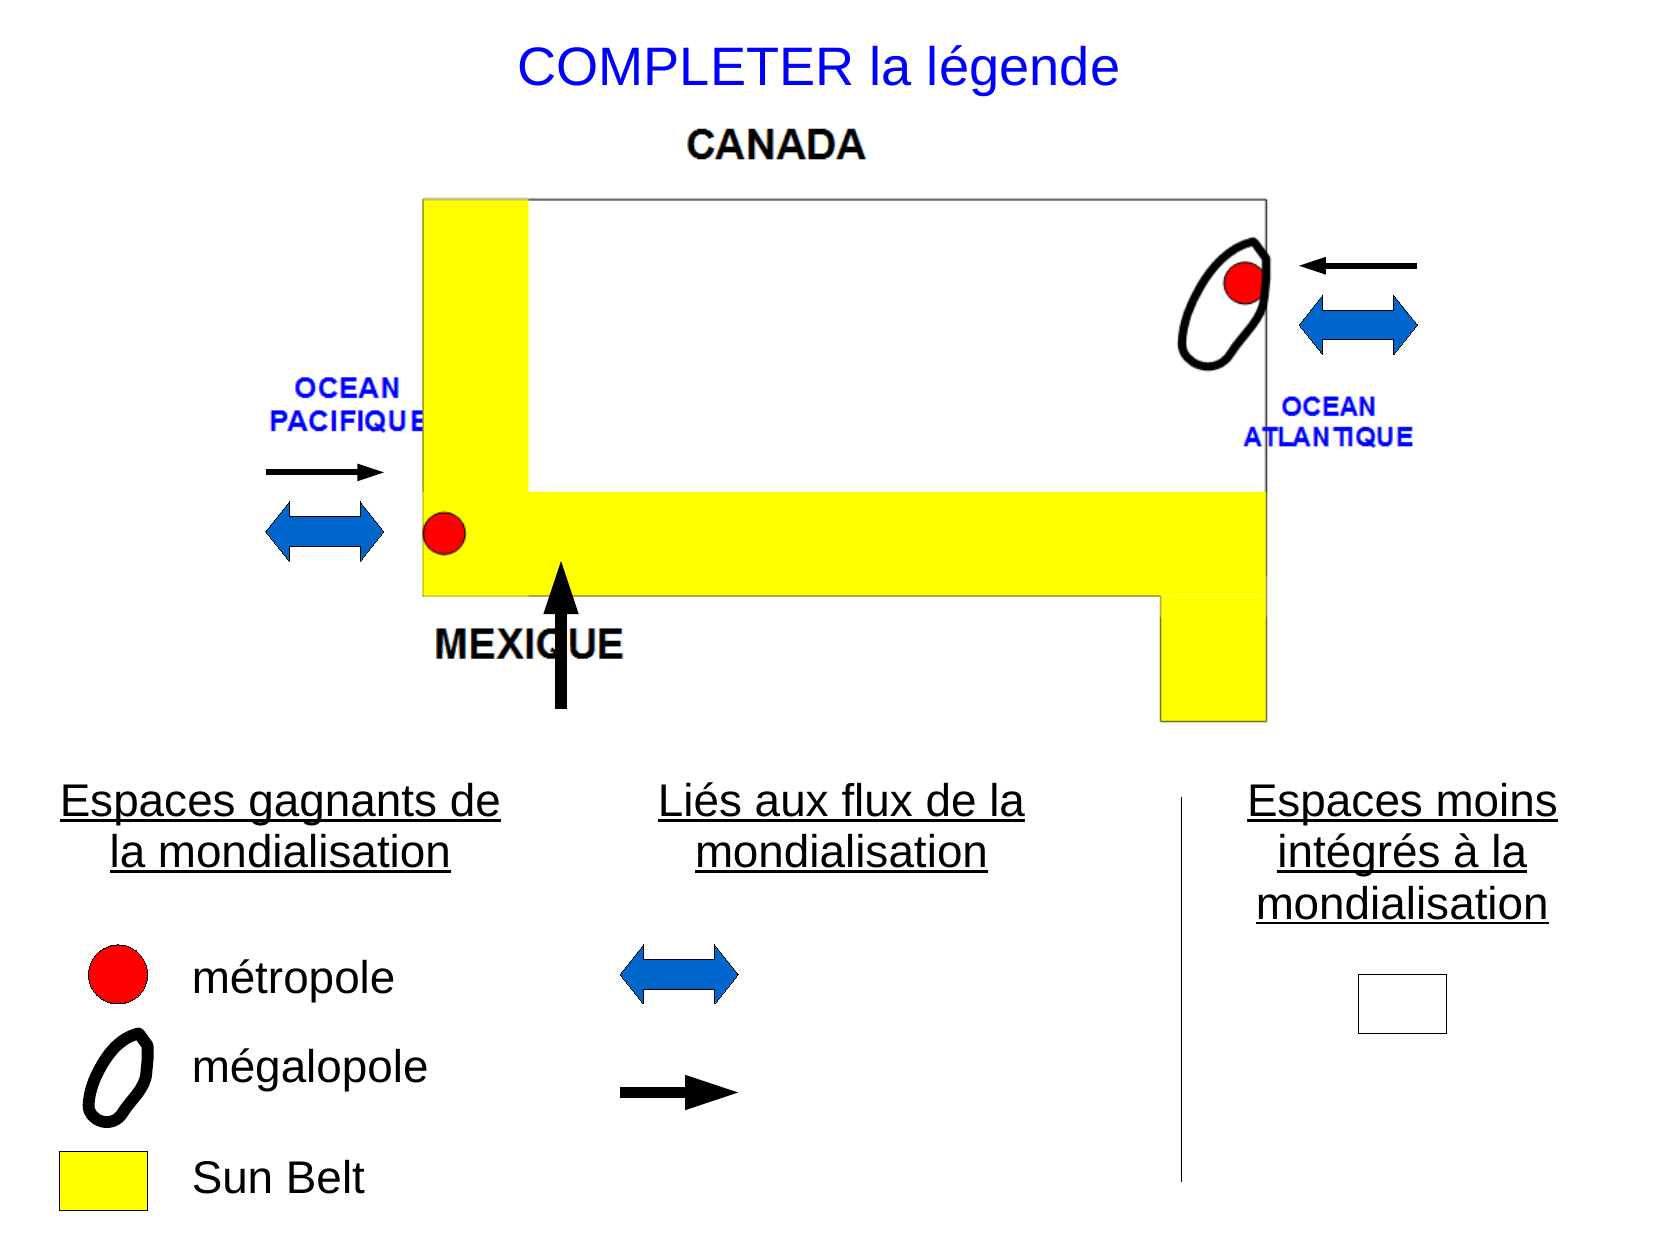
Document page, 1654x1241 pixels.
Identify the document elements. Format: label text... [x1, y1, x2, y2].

text_box [1358, 974, 1447, 1034]
text_box Espaces moins intégrés à la mondialisation [1181, 767, 1625, 937]
text_box métropole [177, 944, 414, 1011]
text_box Liés aux flux de la mondialisation [590, 767, 1093, 916]
text_box Espaces gagnants de la mondialisation [29, 767, 532, 916]
text_box Sun Belt [177, 1144, 414, 1211]
picture [265, 118, 1418, 739]
text_box COMPLETER la légende [88, 29, 1565, 105]
text_box [265, 501, 384, 562]
text_box [59, 1151, 148, 1211]
text_box [620, 944, 739, 1004]
text_box [88, 944, 148, 1004]
text_box [1299, 295, 1418, 355]
text_box mégalopole [177, 1033, 473, 1100]
